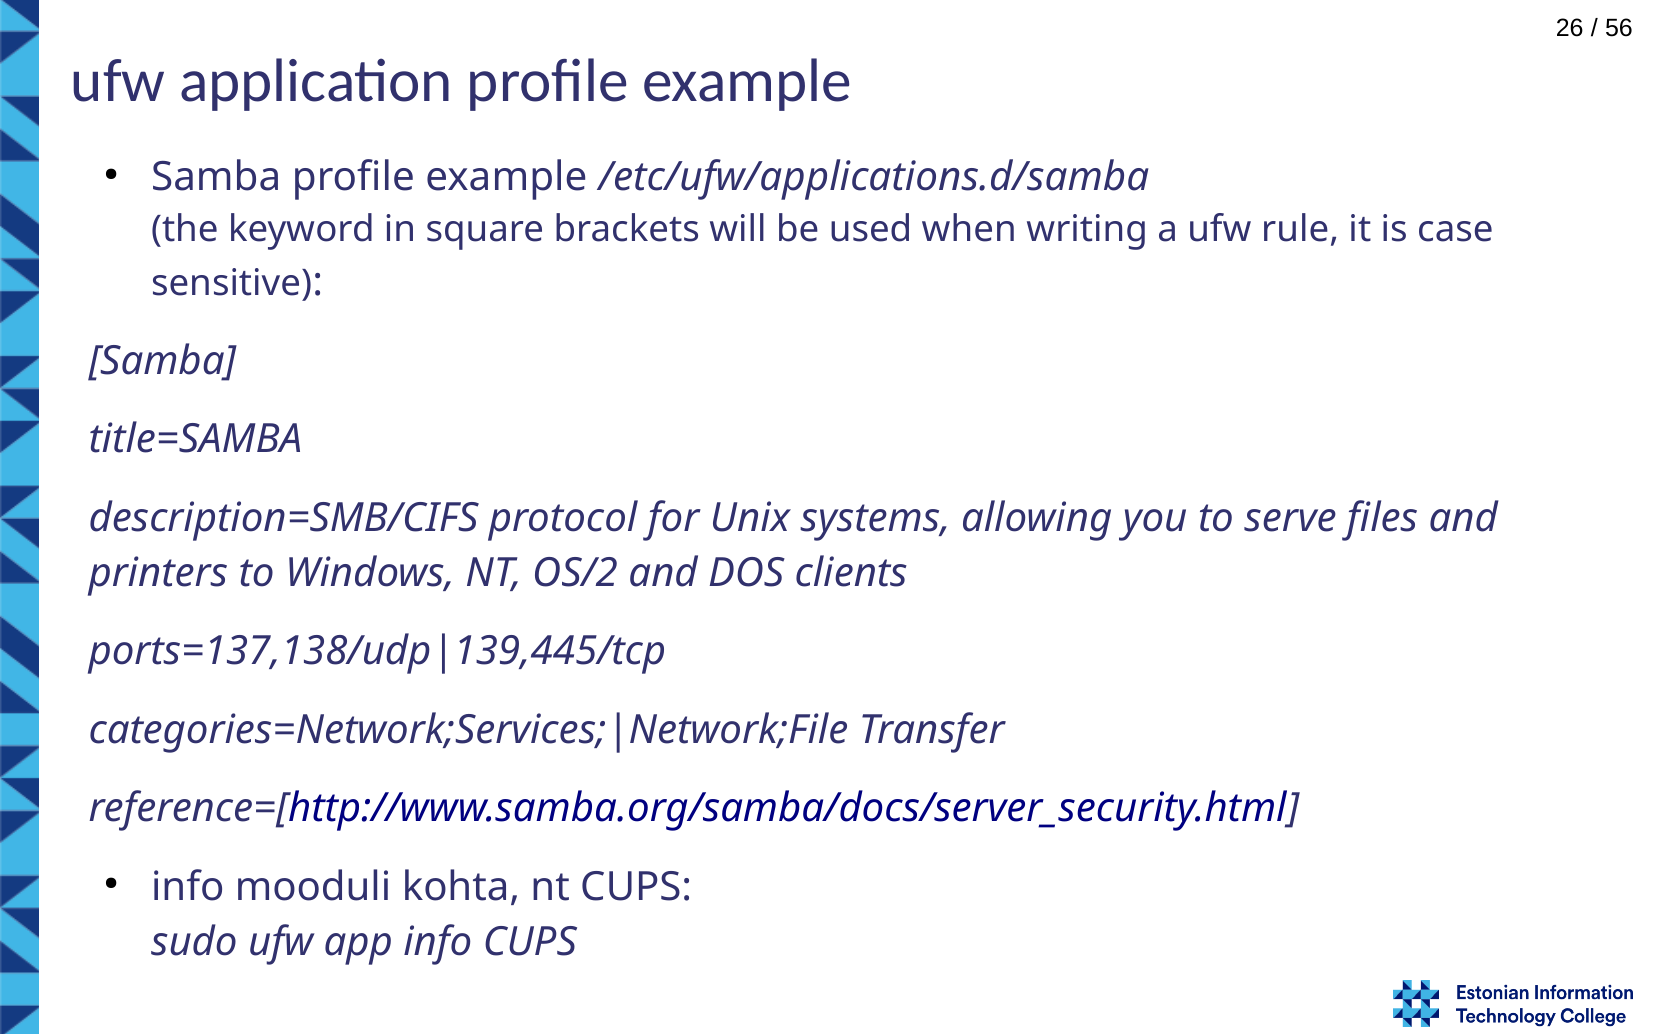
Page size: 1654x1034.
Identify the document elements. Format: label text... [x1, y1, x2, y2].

list Samba profile example /etc/ufw/applications.d/samba (the keyword in square brackets will be used when writing a ufw rule, it is case sensitive): [Samba] title=SAMBA description=SMB/CIFS protocol for Unix systems, allowing you to serve files and printers to Windows, NT, OS/2 and DOS clients ports=137,138/udp|139,445/tcp categories=Network;Services;|Network;File Transfer reference=[http://www.samba.org/samba/docs/server_security.html] info mooduli kohta, nt CUPS: sudo ufw app info CUPS [88, 147, 1595, 975]
picture [1393, 980, 1633, 1027]
title ufw application profile example [70, 41, 1630, 130]
